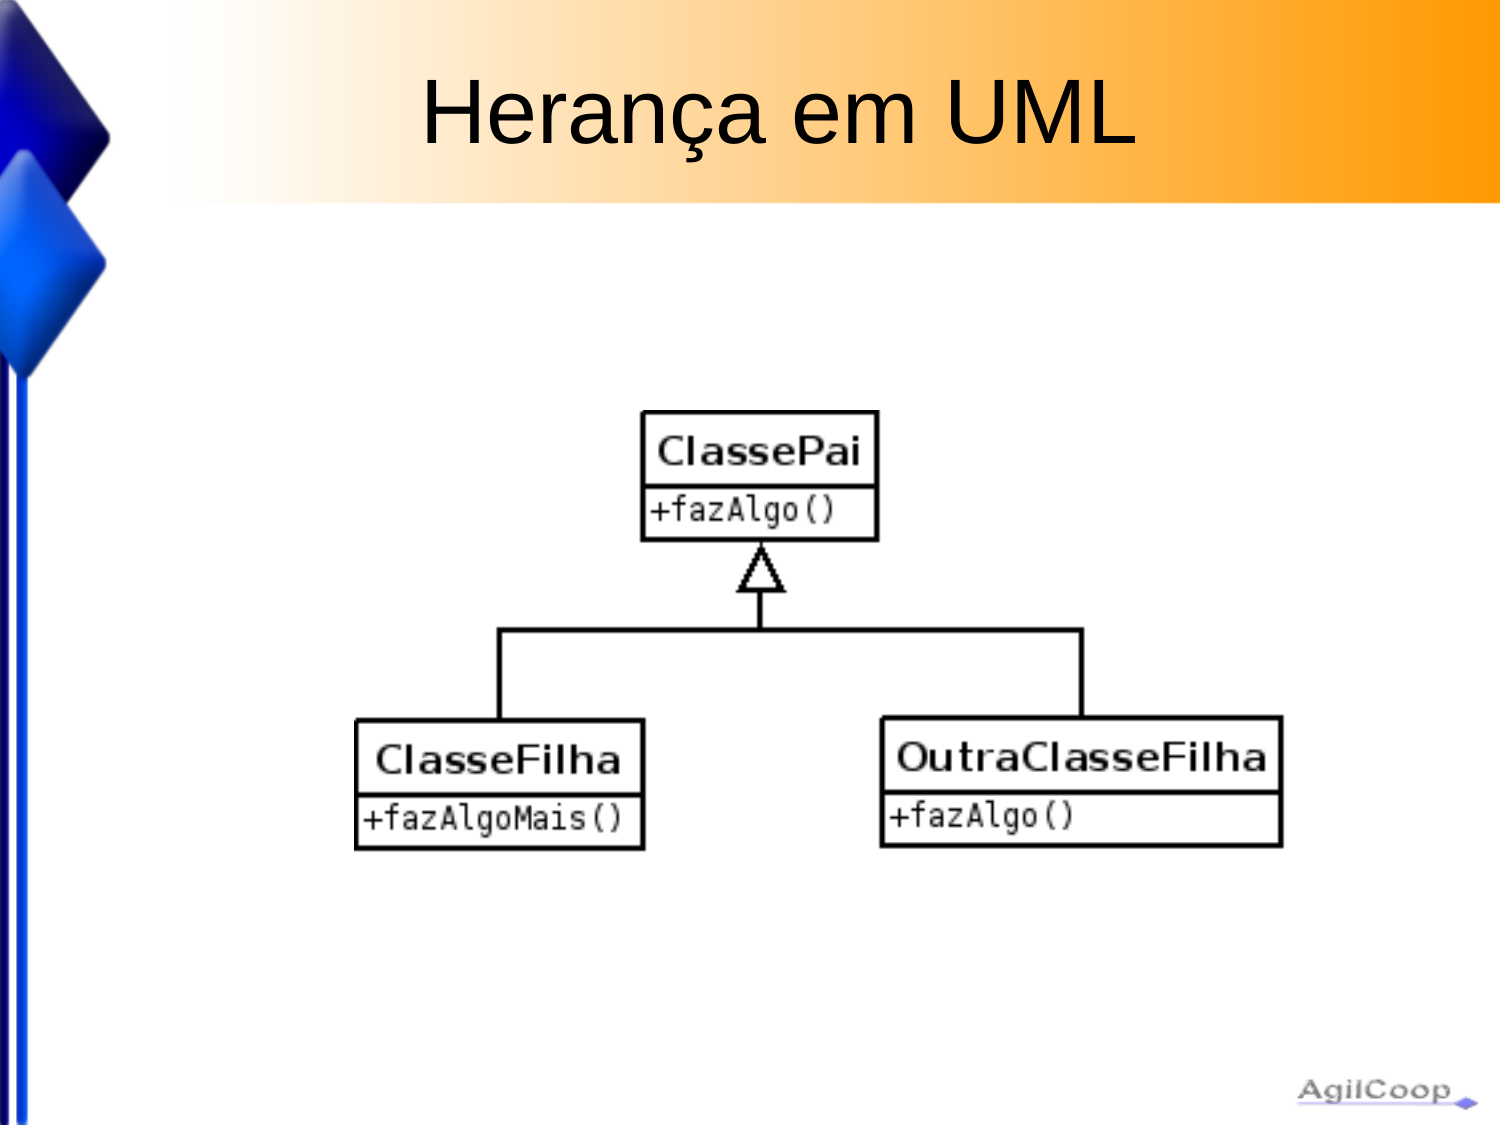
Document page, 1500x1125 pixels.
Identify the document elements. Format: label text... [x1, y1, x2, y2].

title Herança em UML [82, 8, 1477, 216]
picture [0, 0, 1500, 1125]
